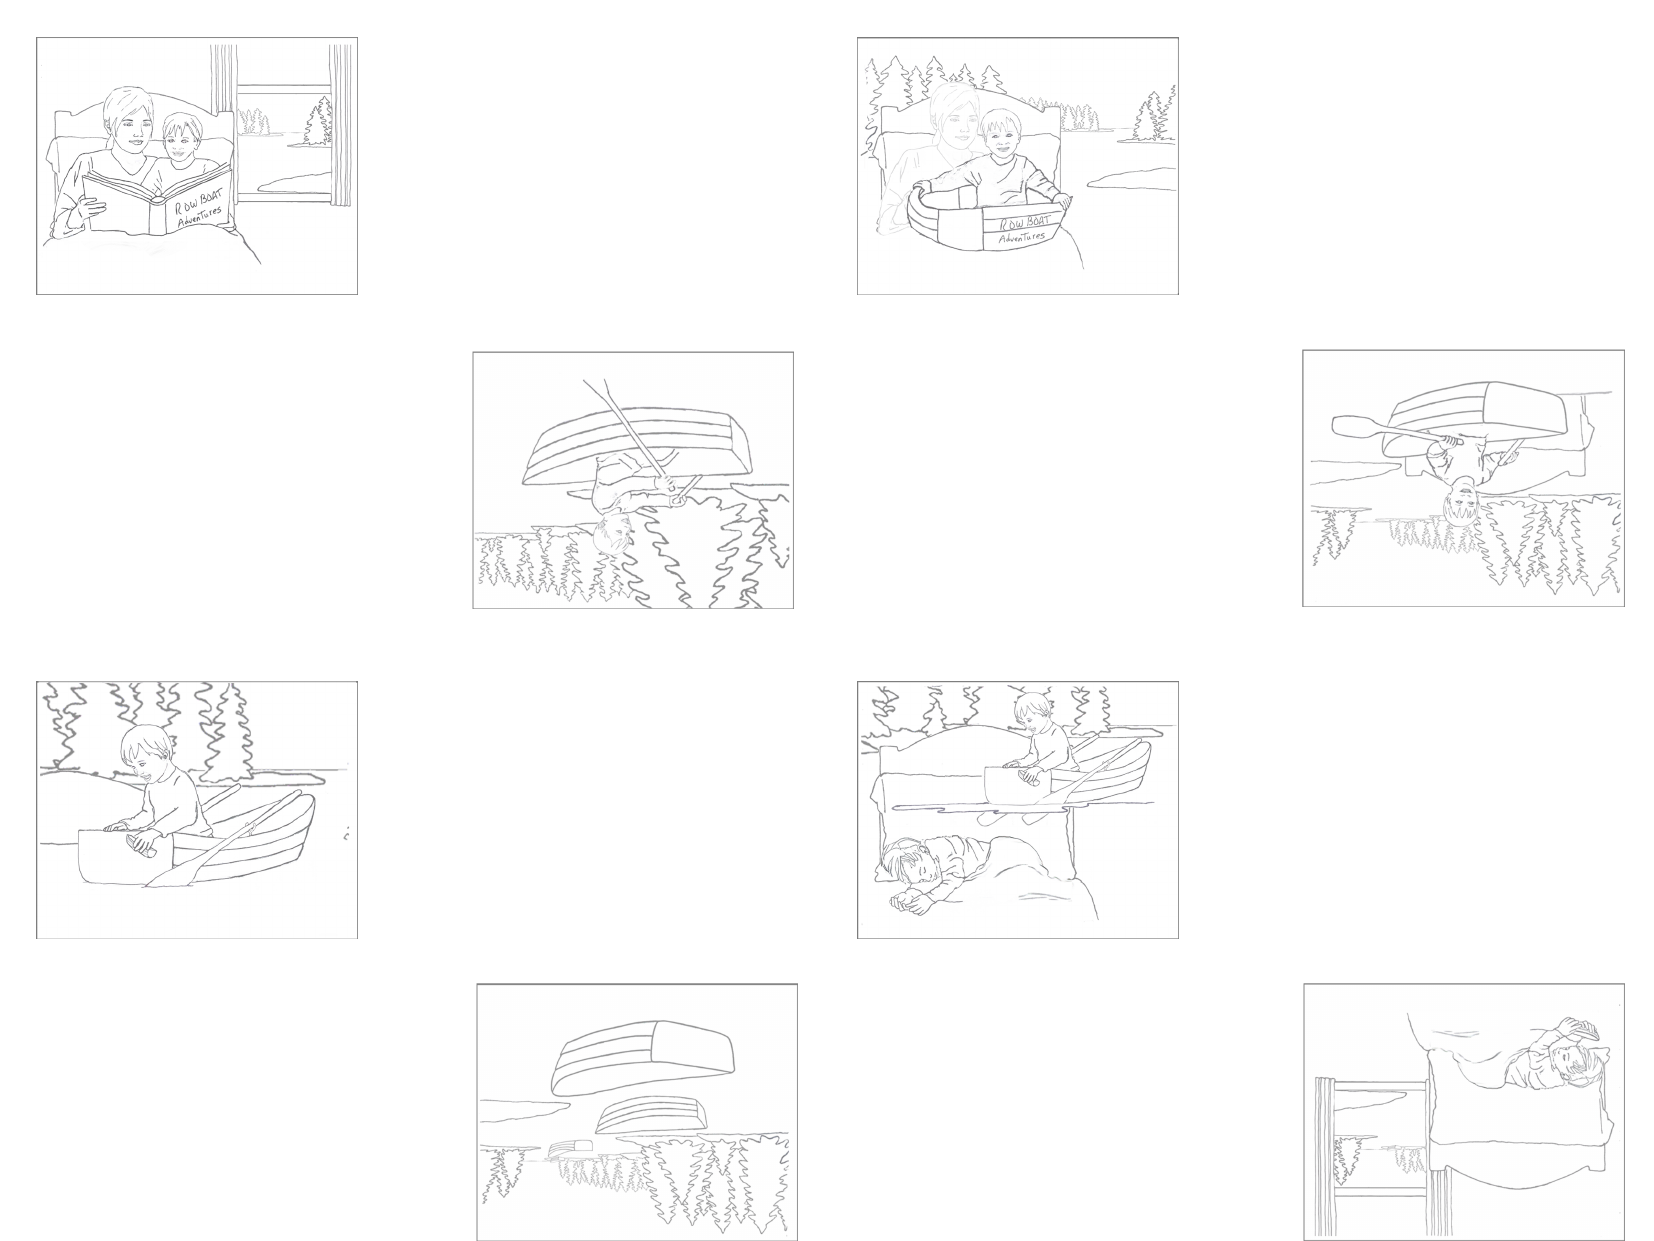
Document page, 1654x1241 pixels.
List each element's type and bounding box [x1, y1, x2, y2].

picture [1302, 349, 1625, 607]
picture [1303, 983, 1625, 1241]
picture [472, 351, 794, 609]
picture [36, 37, 358, 295]
picture [476, 983, 798, 1241]
picture [36, 681, 358, 939]
picture [857, 37, 1179, 295]
picture [857, 681, 1179, 939]
